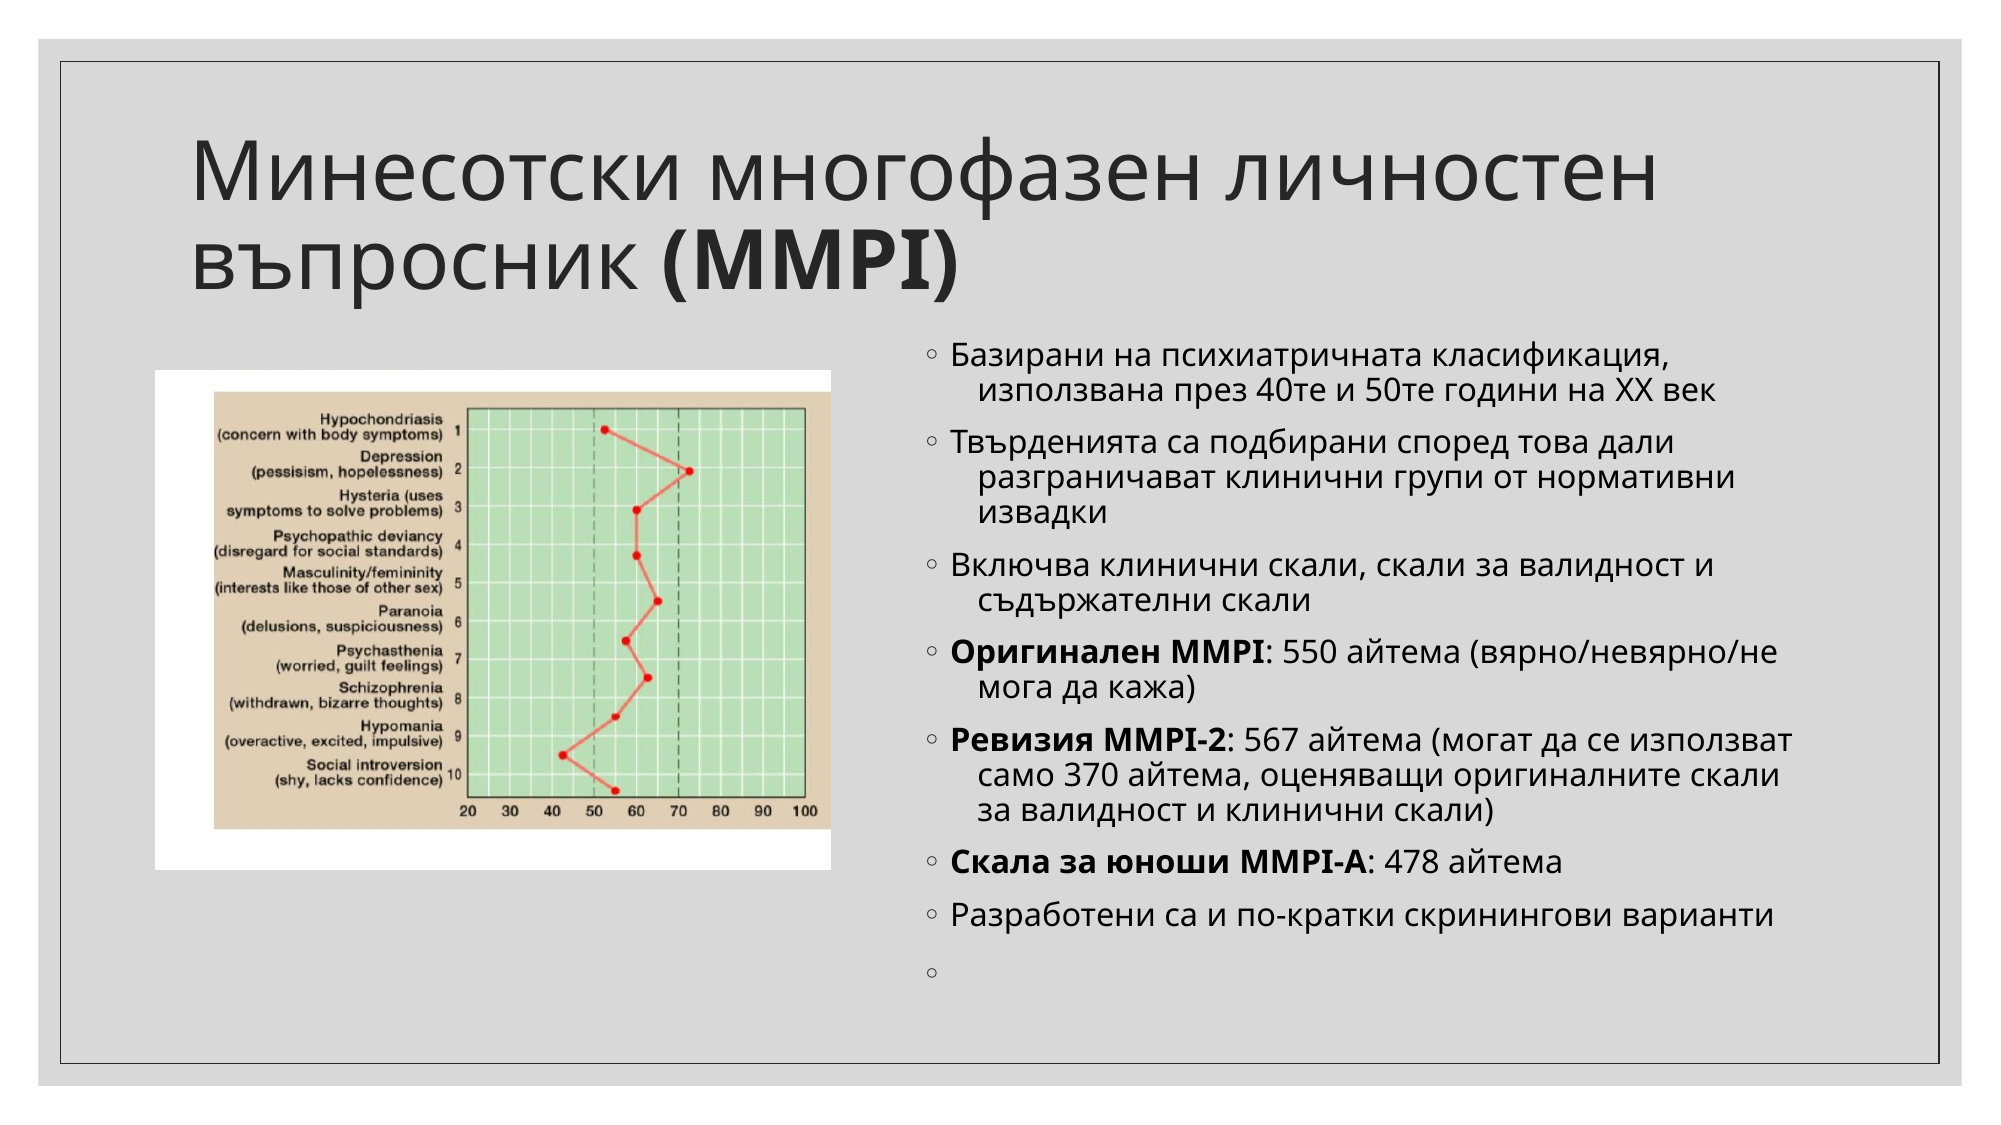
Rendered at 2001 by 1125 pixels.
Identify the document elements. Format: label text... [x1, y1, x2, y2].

title Минесотски многофазен личностен въпросник (MMPI) [174, 105, 1825, 331]
picture [155, 370, 831, 870]
list Базирани на психиатричната класификация, използвана през 40те и 50те години на XX век Твърденията са подбирани според това дали разграничават клинични групи от нормативни извадки Включва клинични скали, скали за валидност и съдържателни скали Оригинален MMPI: 550 айтема (вярно/невярно/не мога да кажа) Ревизия MMPI-2: 567 айтема (могат да се използват само 370 айтема, оценяващи оригиналните скали за валидност и клинични скали) Скала за юноши MMPI-A: 478 айтема Разработени са и по-кратки скринингови варианти [907, 330, 1810, 983]
